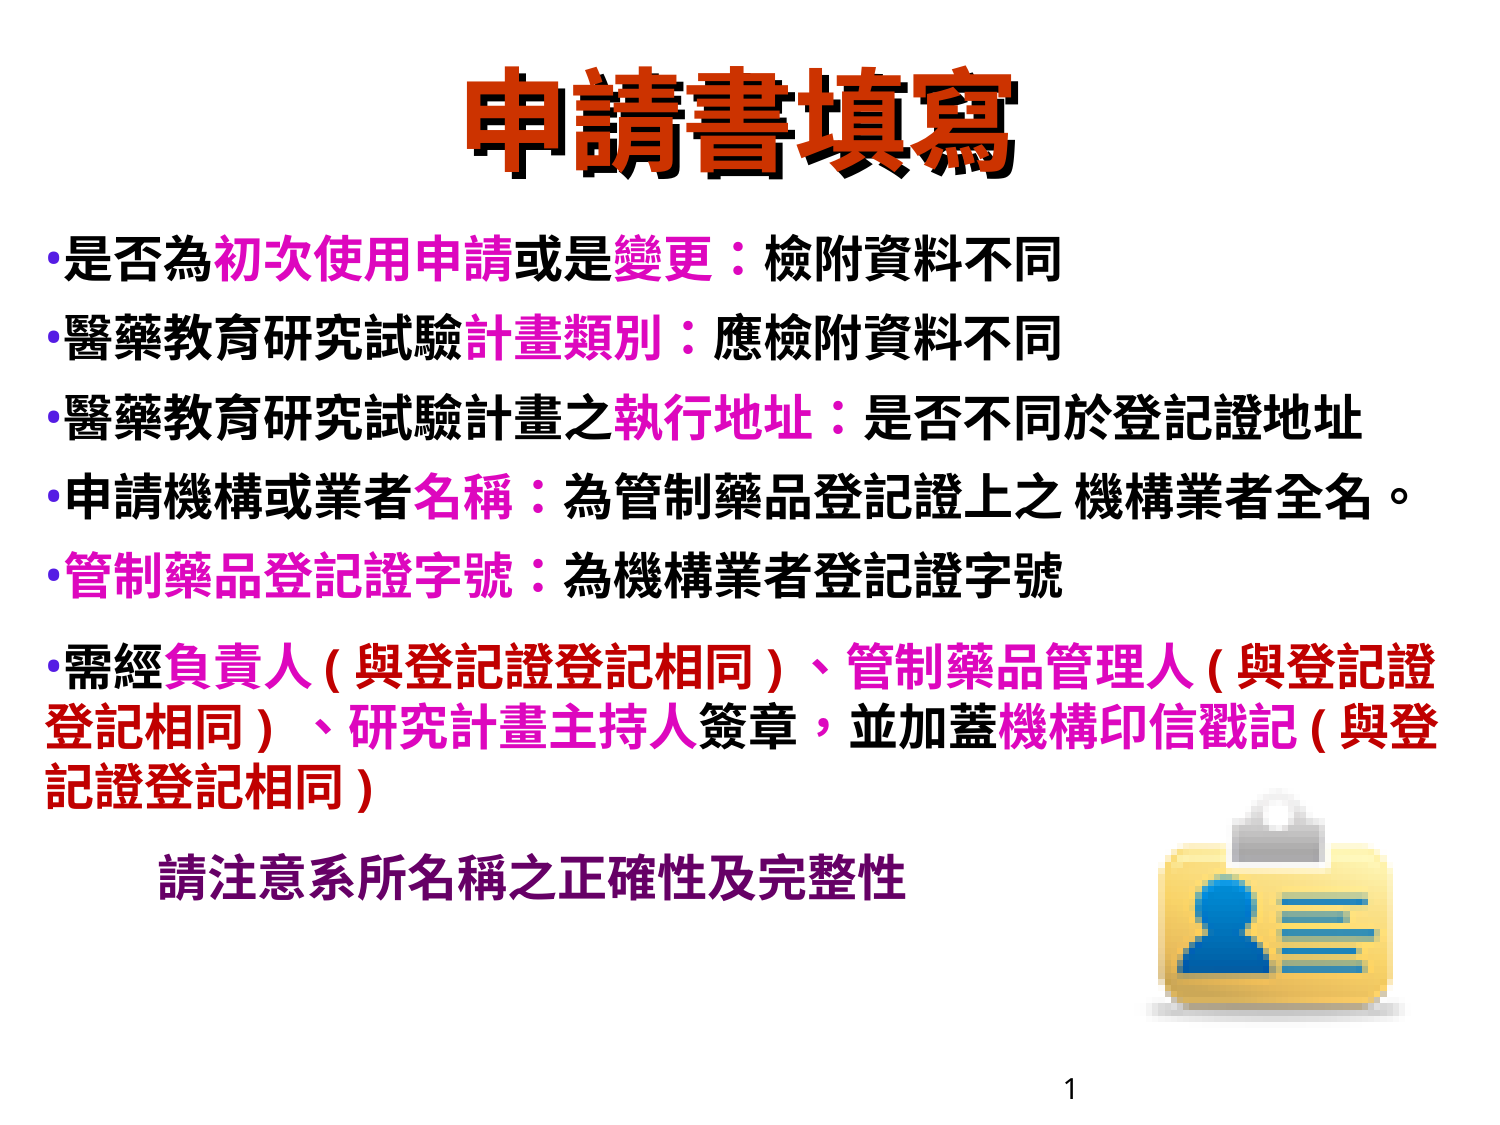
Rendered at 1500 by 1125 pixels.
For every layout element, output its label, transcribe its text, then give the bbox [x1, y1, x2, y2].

picture [1128, 751, 1424, 1047]
title 申請書填寫 [17, 42, 1459, 185]
list 是否為初次使用申請或是變更：檢附資料不同 醫藥教育研究試驗計畫類別：應檢附資料不同 醫藥教育研究試驗計畫之執行地址：是否不同於登記證地址 申請機構或業者名稱：為管制藥品登記證上之 機構業者全名。 管制藥品登記證字號：為機構業者登記證字號 需經負責人(與登記證登記相同)、管制藥品管理人(與登記證登記相同) 、研究計畫主持人簽章，並加蓋機構印信戳記(與登記證登記相同) 請注意系所名稱之正確性及完整性 [29, 231, 1500, 1040]
